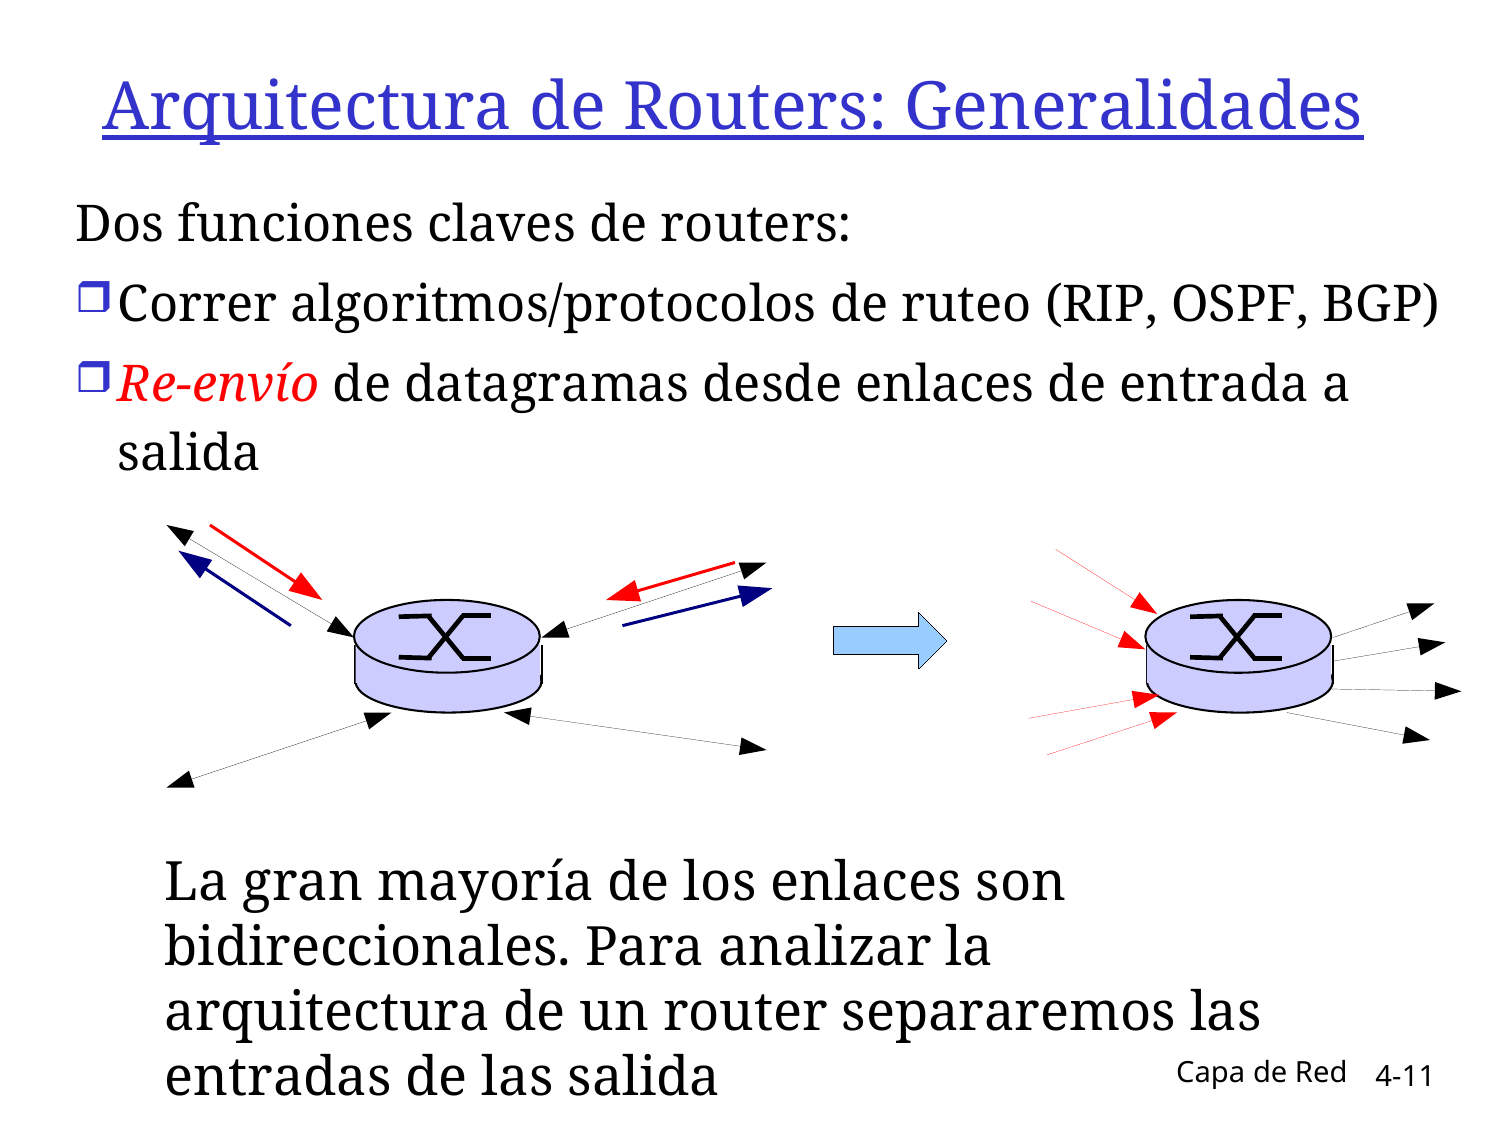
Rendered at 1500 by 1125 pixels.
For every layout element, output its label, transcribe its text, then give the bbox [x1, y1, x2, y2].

text_box La gran mayoría de los enlaces son bidireccionales. Para analizar la arquitectura de un router separaremos las entradas de las salida [150, 838, 1313, 1049]
text_box [833, 612, 947, 669]
title Arquitectura de Routers: Generalidades [87, 23, 1426, 187]
text_box [354, 599, 541, 713]
text_box [1145, 600, 1333, 713]
list Dos funciones claves de routers: Correr algoritmos/protocolos de ruteo (RIP, OSPF, BGP) Re-envío de datagramas desde enlaces de entrada a salida [75, 187, 1463, 526]
